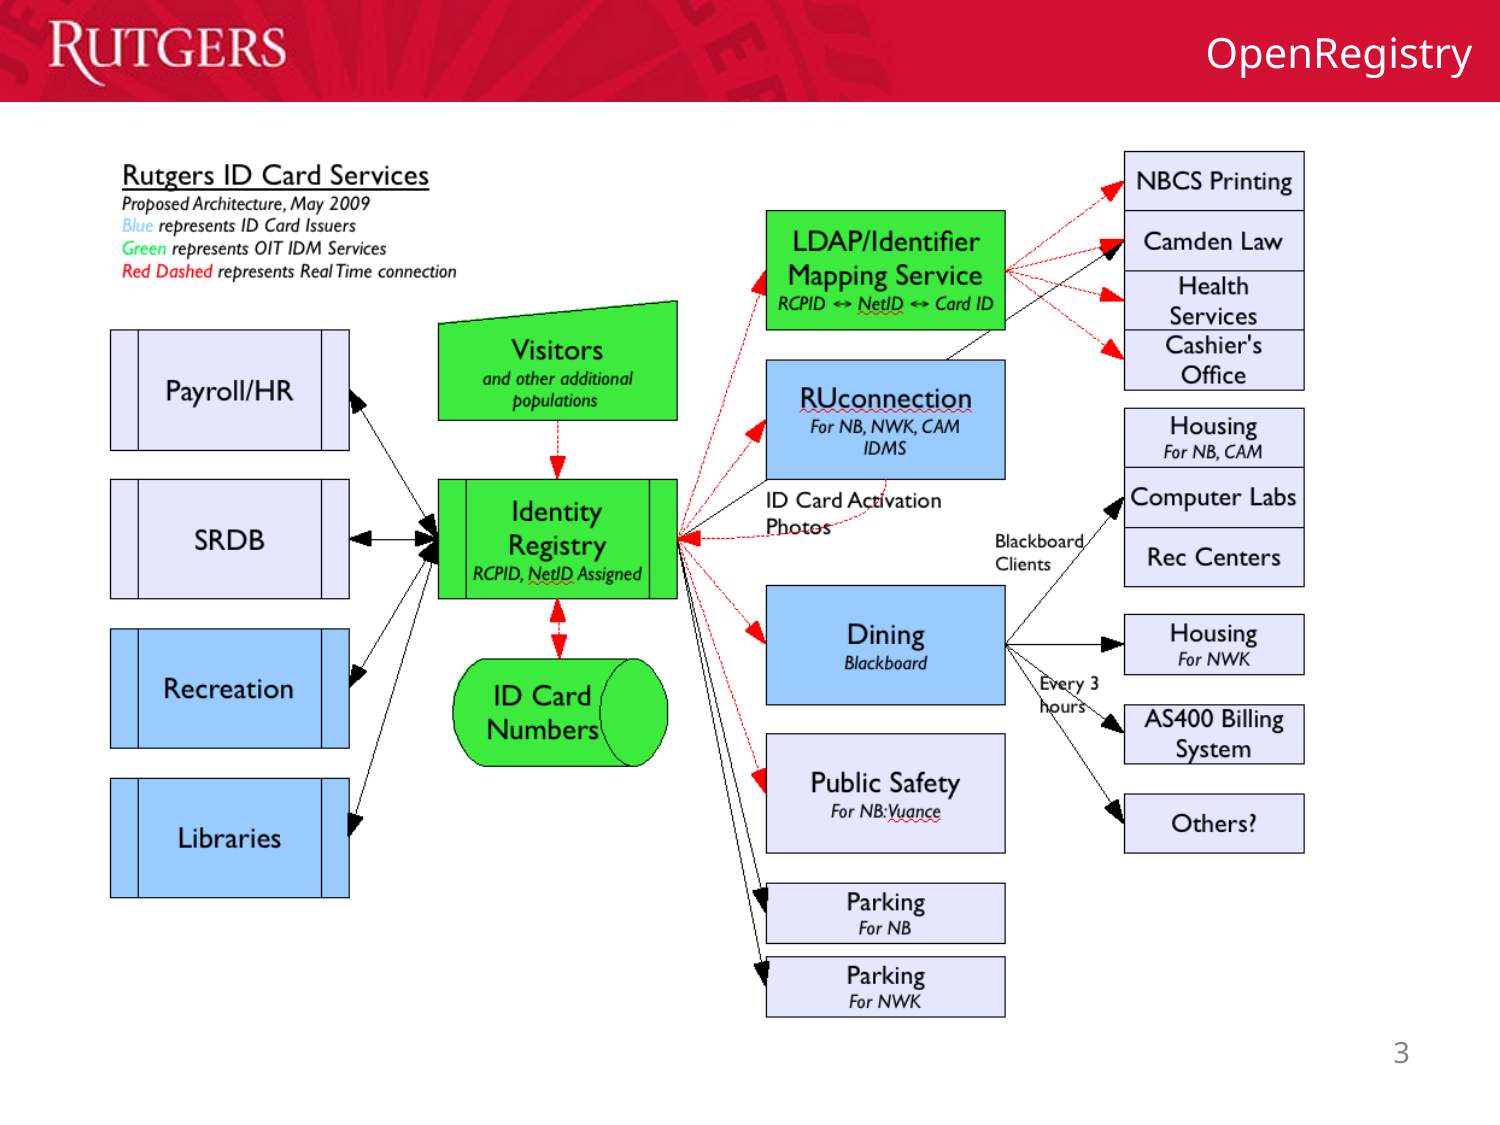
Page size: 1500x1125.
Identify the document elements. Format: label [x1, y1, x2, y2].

picture [0, 0, 1500, 102]
picture [63, 104, 1376, 1119]
